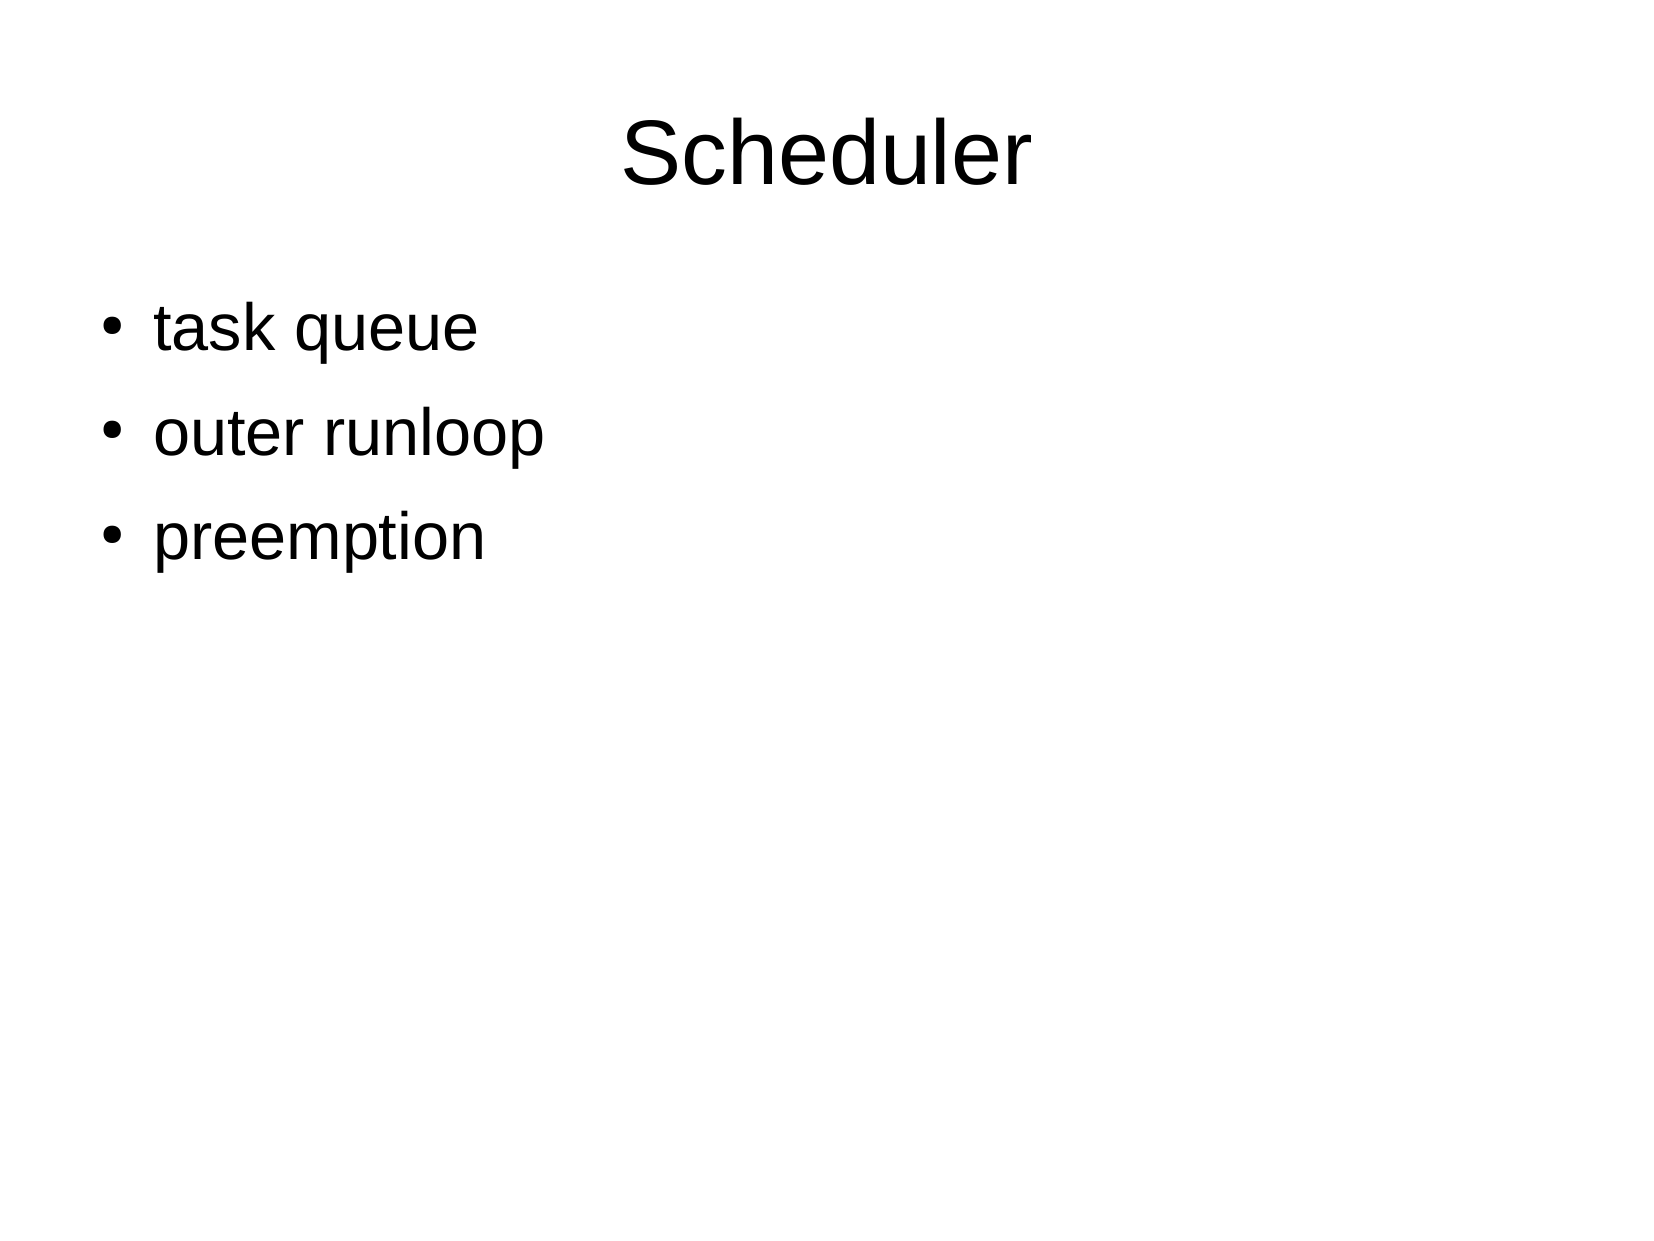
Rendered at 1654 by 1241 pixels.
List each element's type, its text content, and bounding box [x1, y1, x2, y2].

list task queue outer runloop preemption [82, 290, 1571, 1010]
title Scheduler [82, 49, 1571, 257]
